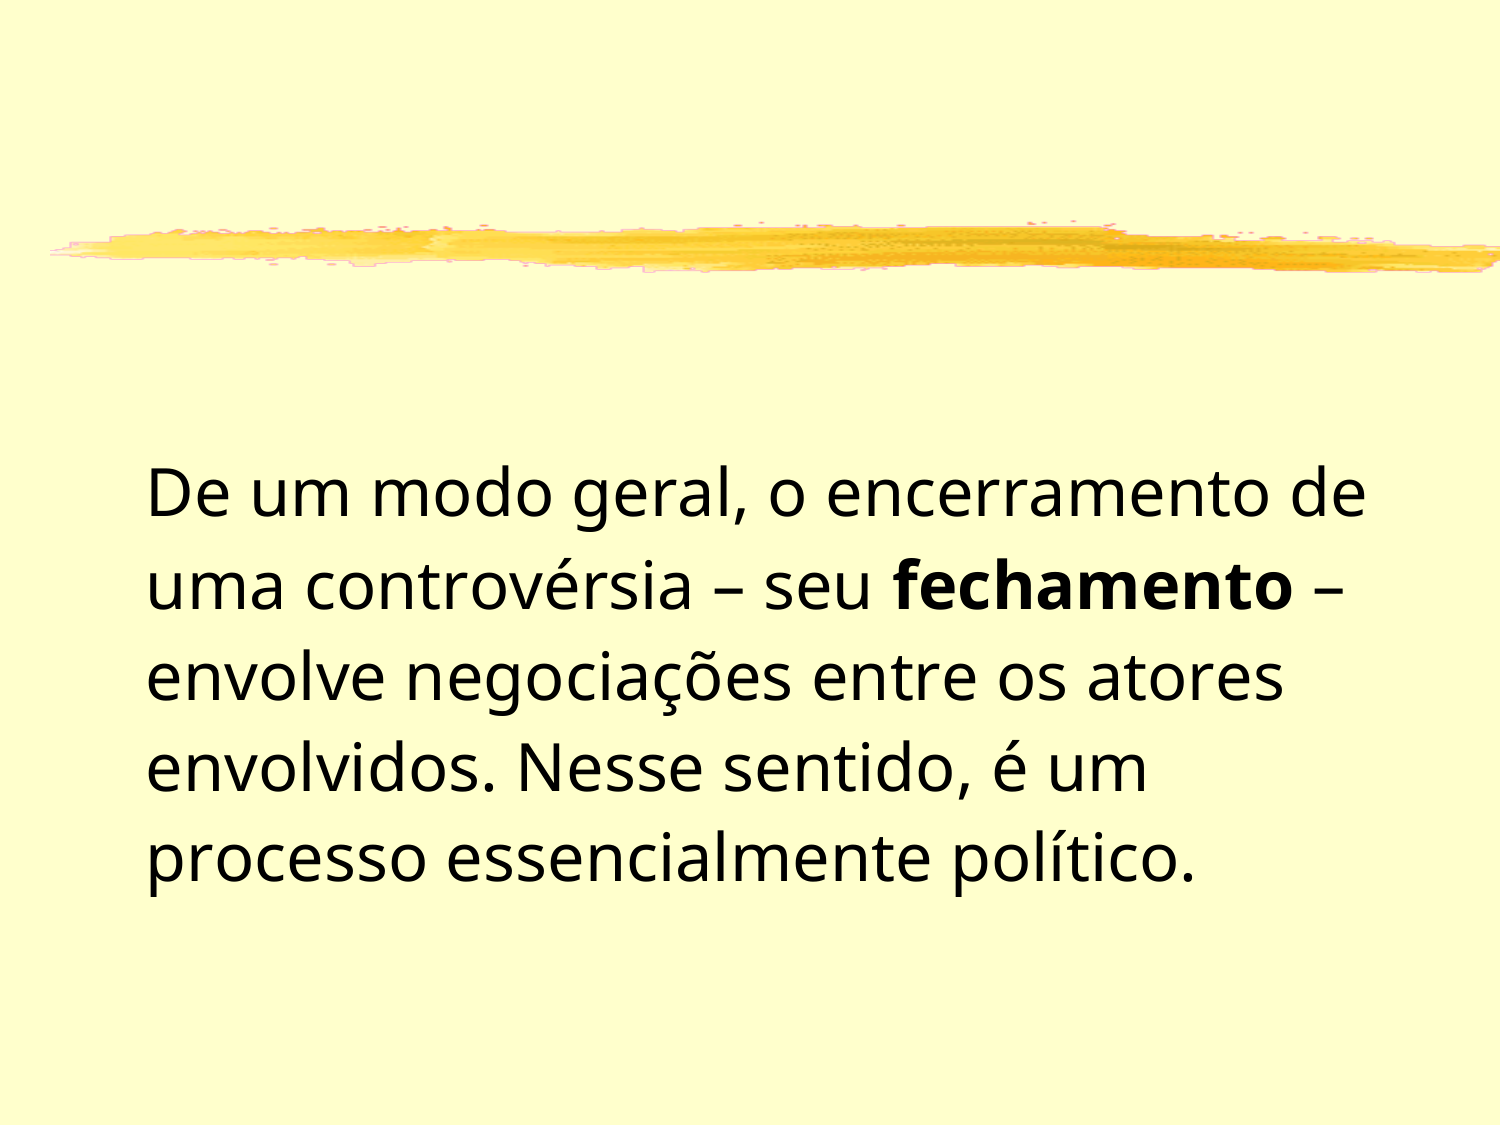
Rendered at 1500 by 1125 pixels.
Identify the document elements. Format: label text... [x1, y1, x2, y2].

picture [50, 215, 1500, 284]
list De um modo geral, o encerramento de uma controvérsia – seu fechamento – envolve negociações entre os atores envolvidos. Nesse sentido, é um processo essencialmente político. [74, 309, 1417, 994]
